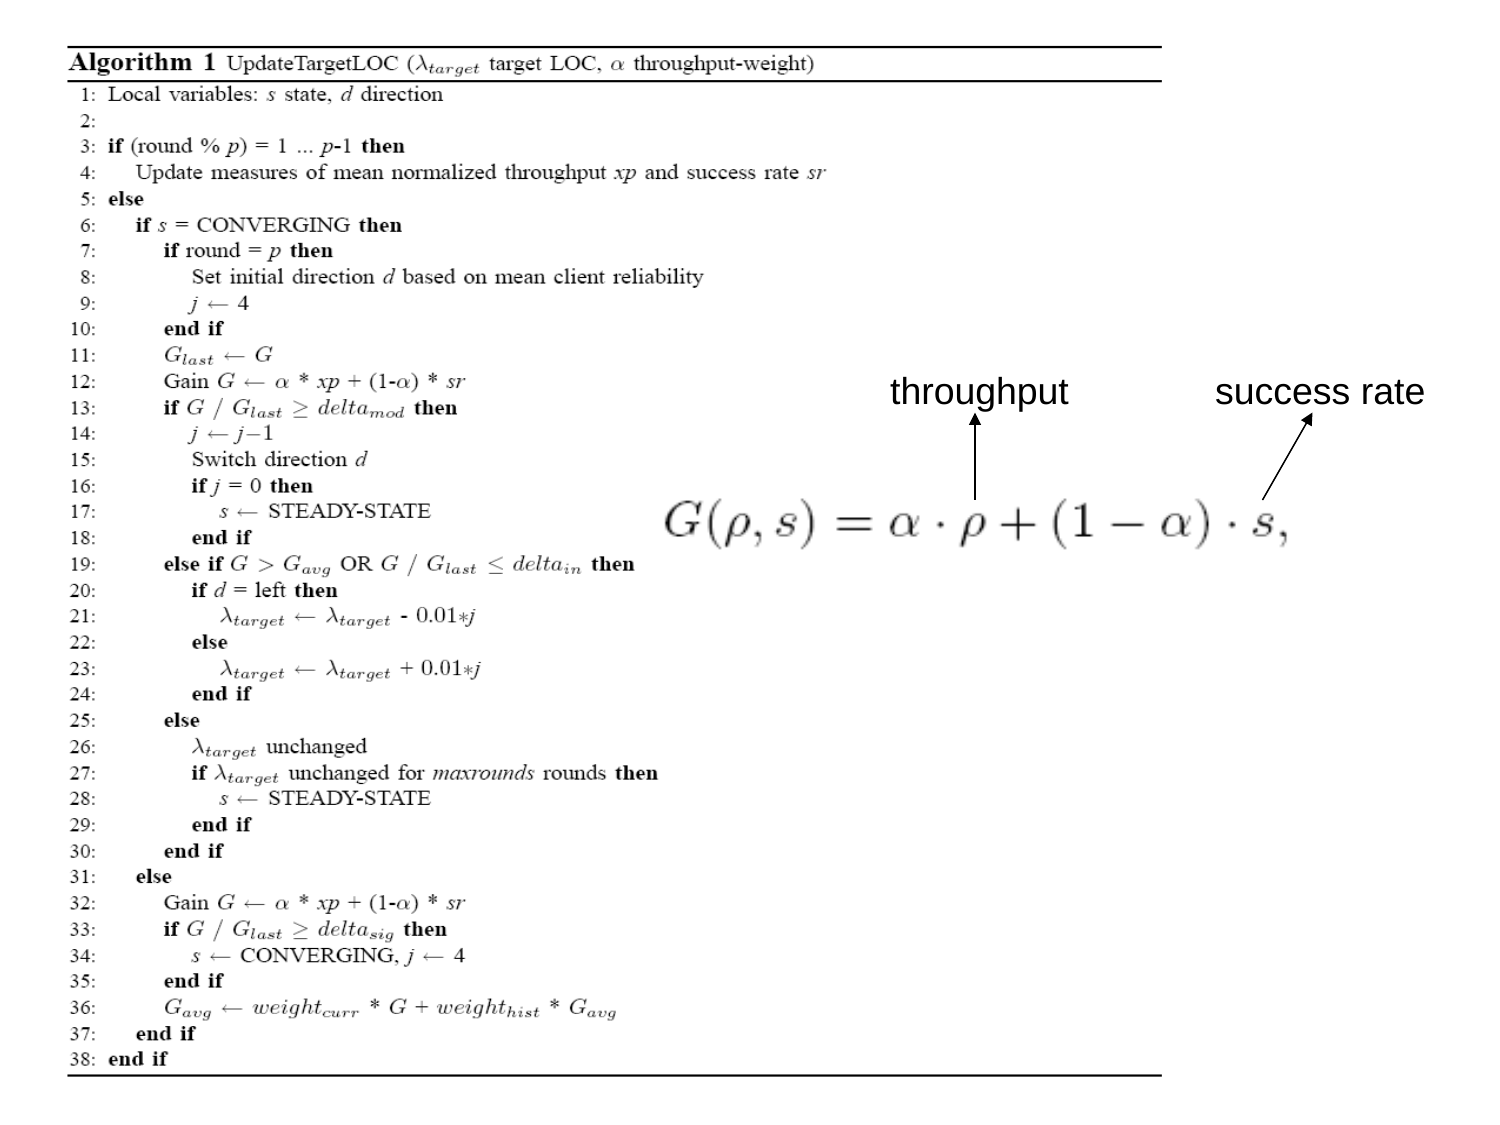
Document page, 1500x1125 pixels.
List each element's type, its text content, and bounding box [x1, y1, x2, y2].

text_box throughput [875, 362, 1084, 420]
picture [24, 24, 1363, 1090]
text_box success rate [1200, 362, 1441, 420]
